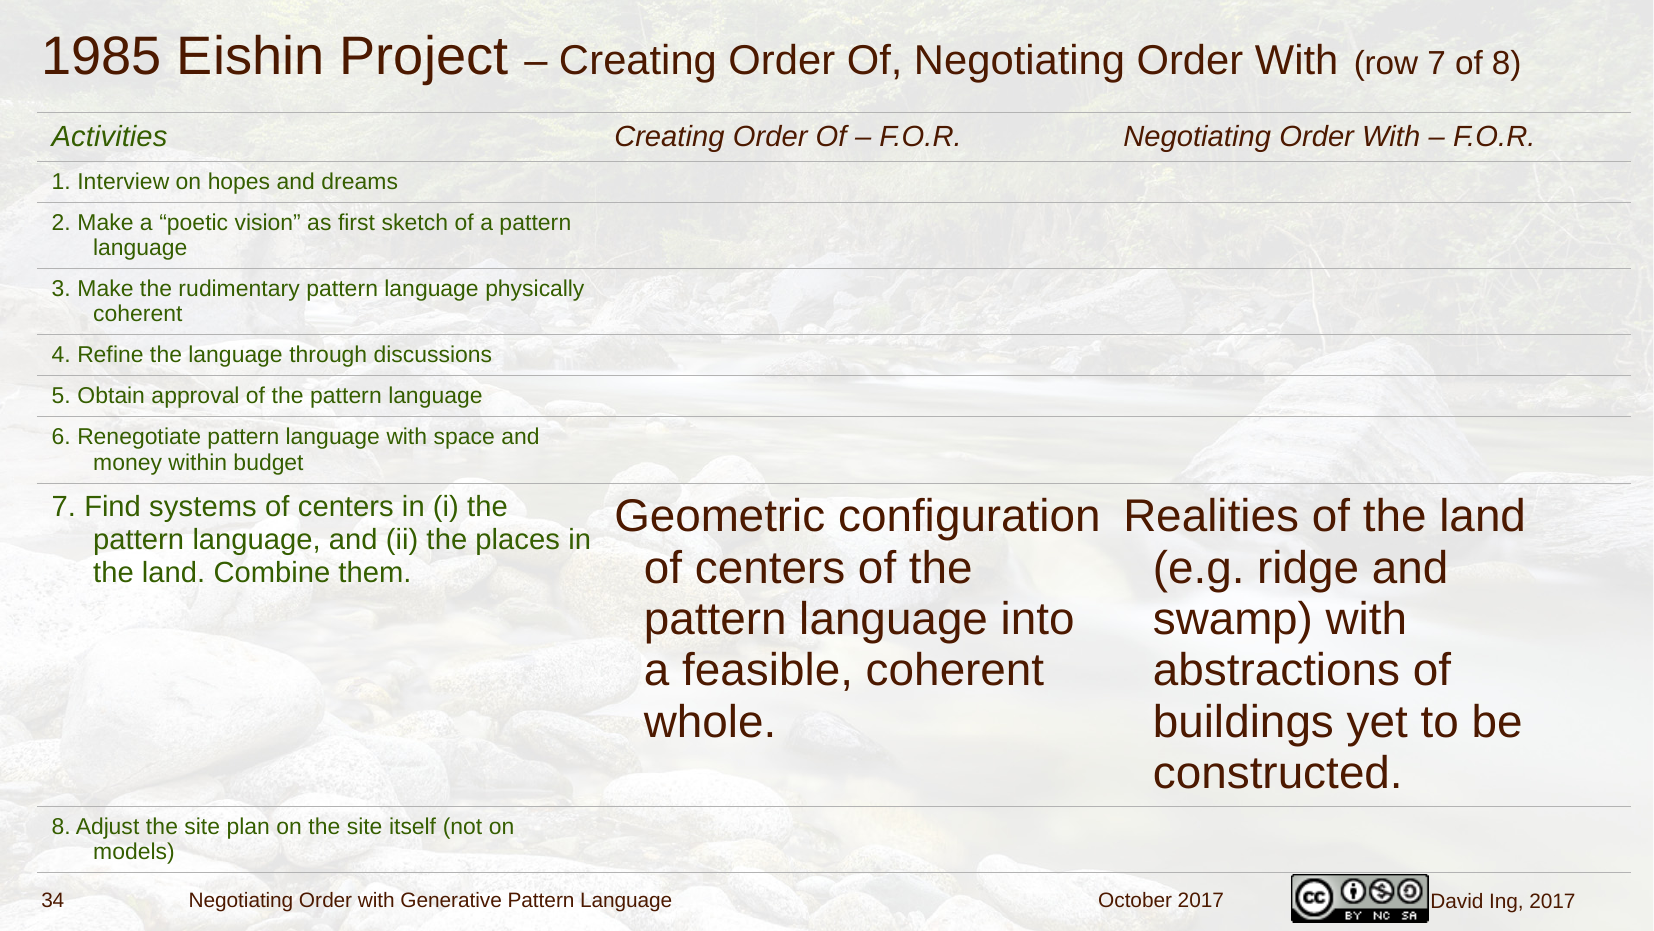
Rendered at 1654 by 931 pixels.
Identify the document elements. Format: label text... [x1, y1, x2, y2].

table_cell [609, 162, 1109, 202]
table_cell [609, 417, 1109, 483]
table_cell [609, 376, 1109, 416]
table_cell 6. Renegotiate pattern language with space and money within budget [37, 417, 609, 483]
table_cell [1109, 162, 1631, 202]
table_cell [1109, 335, 1631, 375]
text_box [1003, 477, 1033, 548]
table_cell 2. Make a “poetic vision” as first sketch of a pattern language [37, 203, 609, 268]
table_cell [609, 269, 1109, 334]
table_cell Realities of the land (e.g. ridge and swamp) with abstractions of buildings yet to be constructed. [1109, 484, 1631, 806]
table_header Creating Order Of – F.O.R. [609, 113, 1109, 161]
table_cell 3. Make the rudimentary pattern language physically coherent [37, 269, 609, 334]
table_cell Geometric configuration of centers of the pattern language into a feasible, coherent whole. [609, 484, 1109, 806]
table_cell [1109, 417, 1631, 483]
table_cell [609, 335, 1109, 375]
table_header Negotiating Order With – F.O.R. [1109, 113, 1631, 161]
table_cell [1109, 376, 1631, 416]
table_cell [1109, 807, 1631, 872]
table_cell [609, 203, 1109, 268]
table_header Activities [37, 113, 609, 161]
table_cell 7. Find systems of centers in (i) the pattern language, and (ii) the places in the land. Combine them. [37, 484, 609, 806]
title 1985 Eishin Project – Creating Order Of, Negotiating Order With (row 7 of 8) [41, 30, 1613, 112]
table_cell 4. Refine the language through discussions [37, 335, 609, 375]
table_cell [609, 807, 1109, 872]
picture [0, 0, 1654, 931]
table_cell 8. Adjust the site plan on the site itself (not on models) [37, 807, 609, 872]
table_cell [1109, 203, 1631, 268]
table_cell 1. Interview on hopes and dreams [37, 162, 609, 202]
table_cell 5. Obtain approval of the pattern language [37, 376, 609, 416]
table_cell [1109, 269, 1631, 334]
